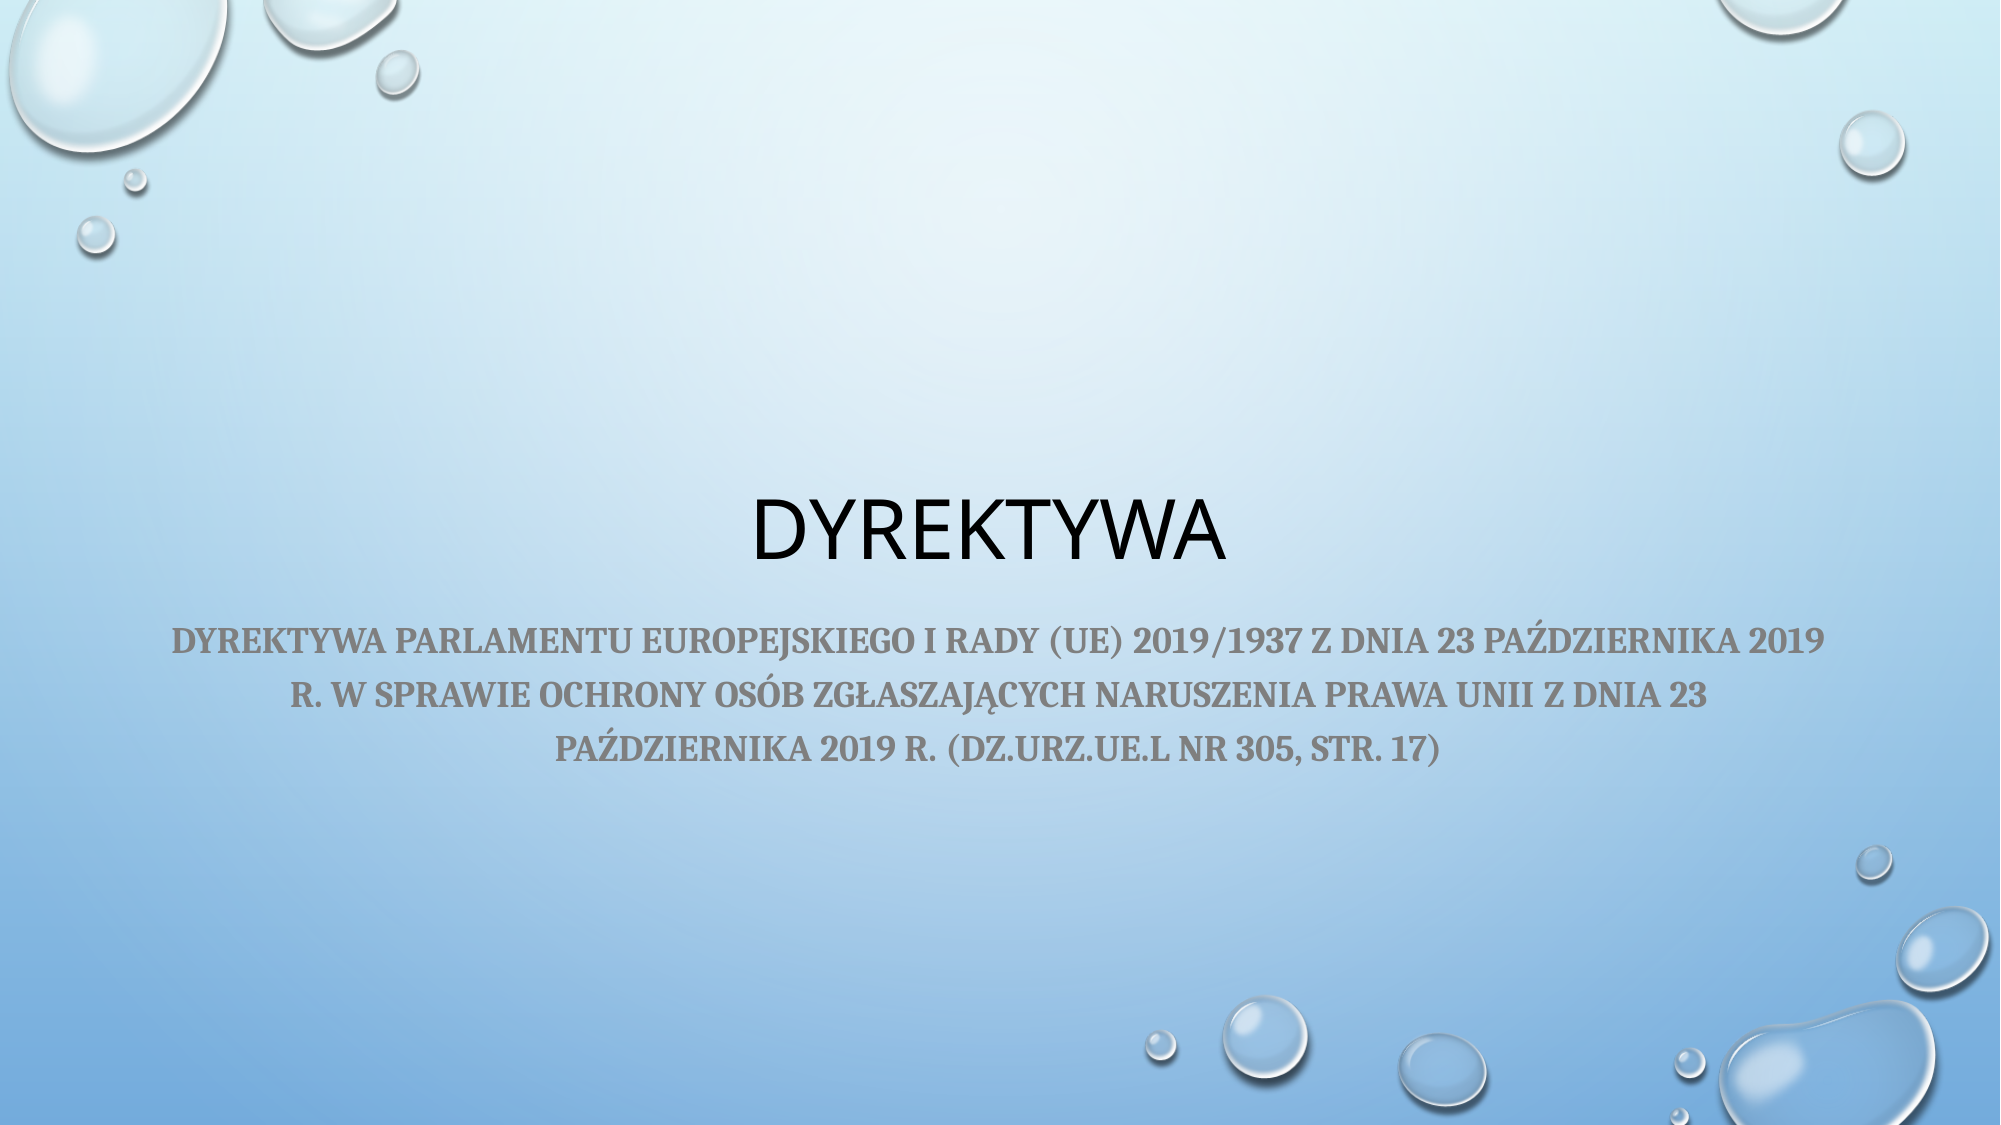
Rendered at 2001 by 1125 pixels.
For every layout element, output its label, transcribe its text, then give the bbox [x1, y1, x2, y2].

list Dyrektywa Parlamentu Europejskiego i Rady (UE) 2019/1937 z dnia 23 października 2019 r. w sprawie ochrony osób zgłaszających naruszenia prawa Unii z dnia 23 października 2019 r. (Dz.Urz.UE.L Nr 305, str. 17) [149, 600, 1849, 825]
title Dyrektywa [149, 135, 1849, 585]
